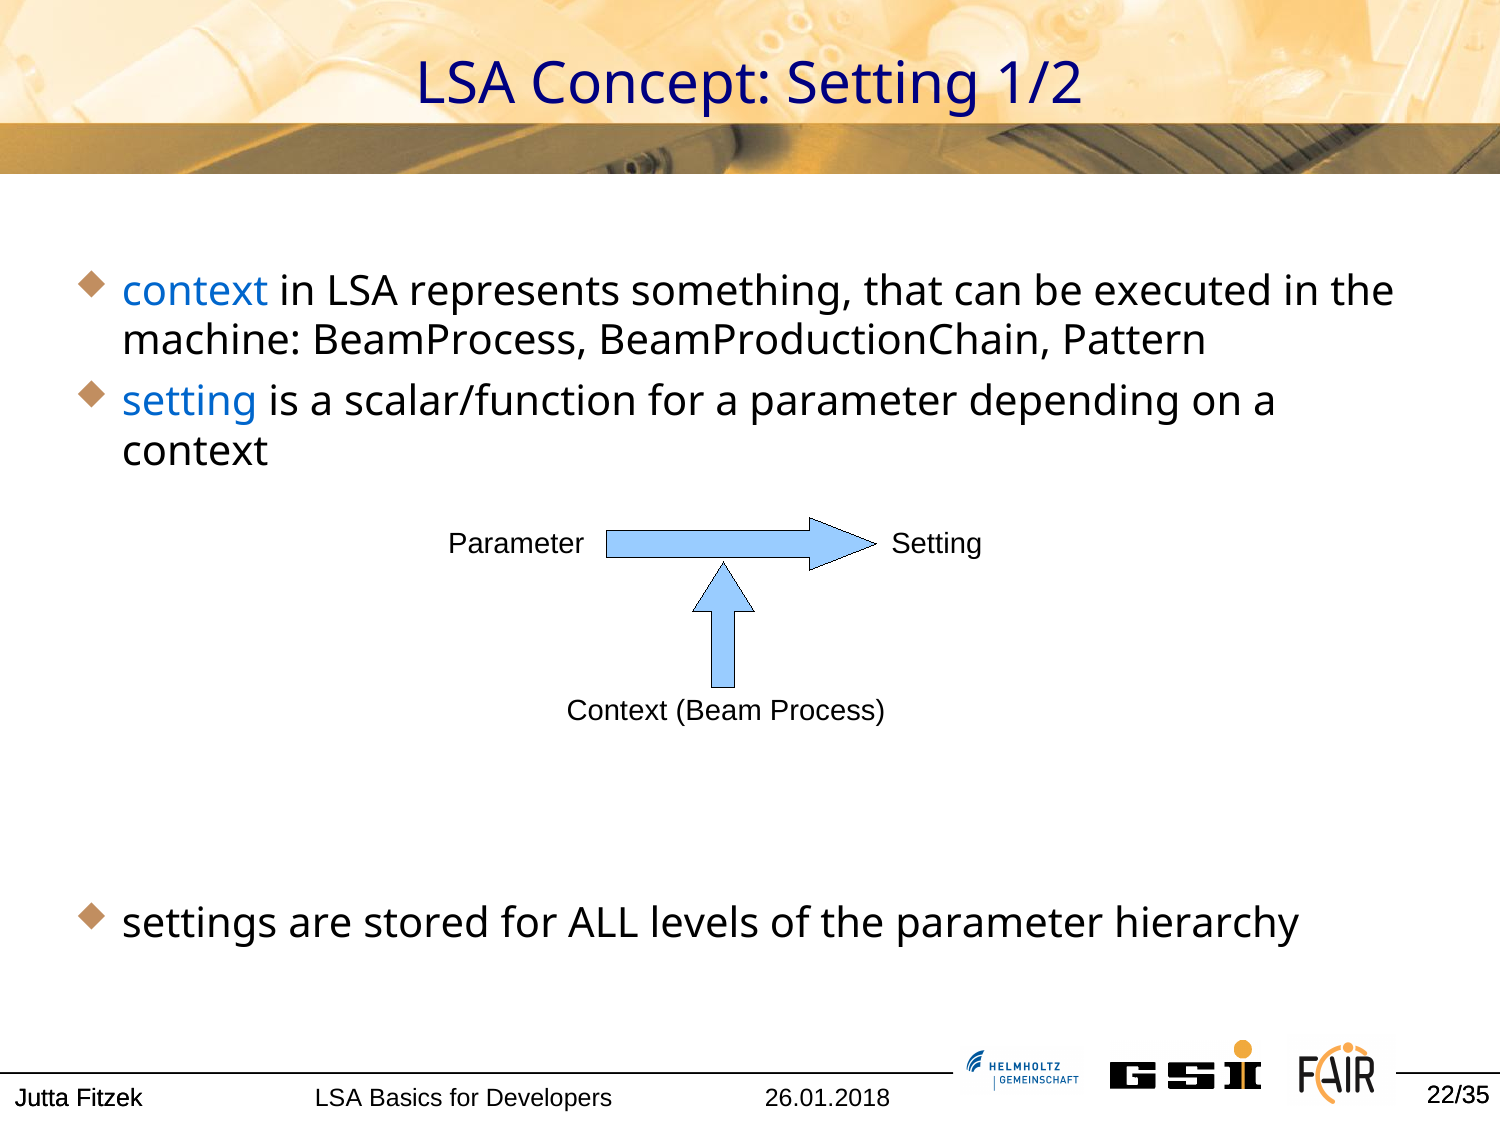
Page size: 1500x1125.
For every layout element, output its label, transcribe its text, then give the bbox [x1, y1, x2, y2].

title LSA Concept: Setting 1/2 [75, 0, 1425, 174]
picture [960, 1046, 1084, 1095]
picture [1287, 1034, 1396, 1106]
picture [1110, 1040, 1261, 1089]
picture [0, 0, 1500, 175]
list context in LSA represents something, that can be executed in the machine: BeamProcess, BeamProductionChain, Pattern setting is a scalar/function for a parameter depending on a context settings are stored for ALL levels of the parameter hierarchy [75, 263, 1426, 1006]
